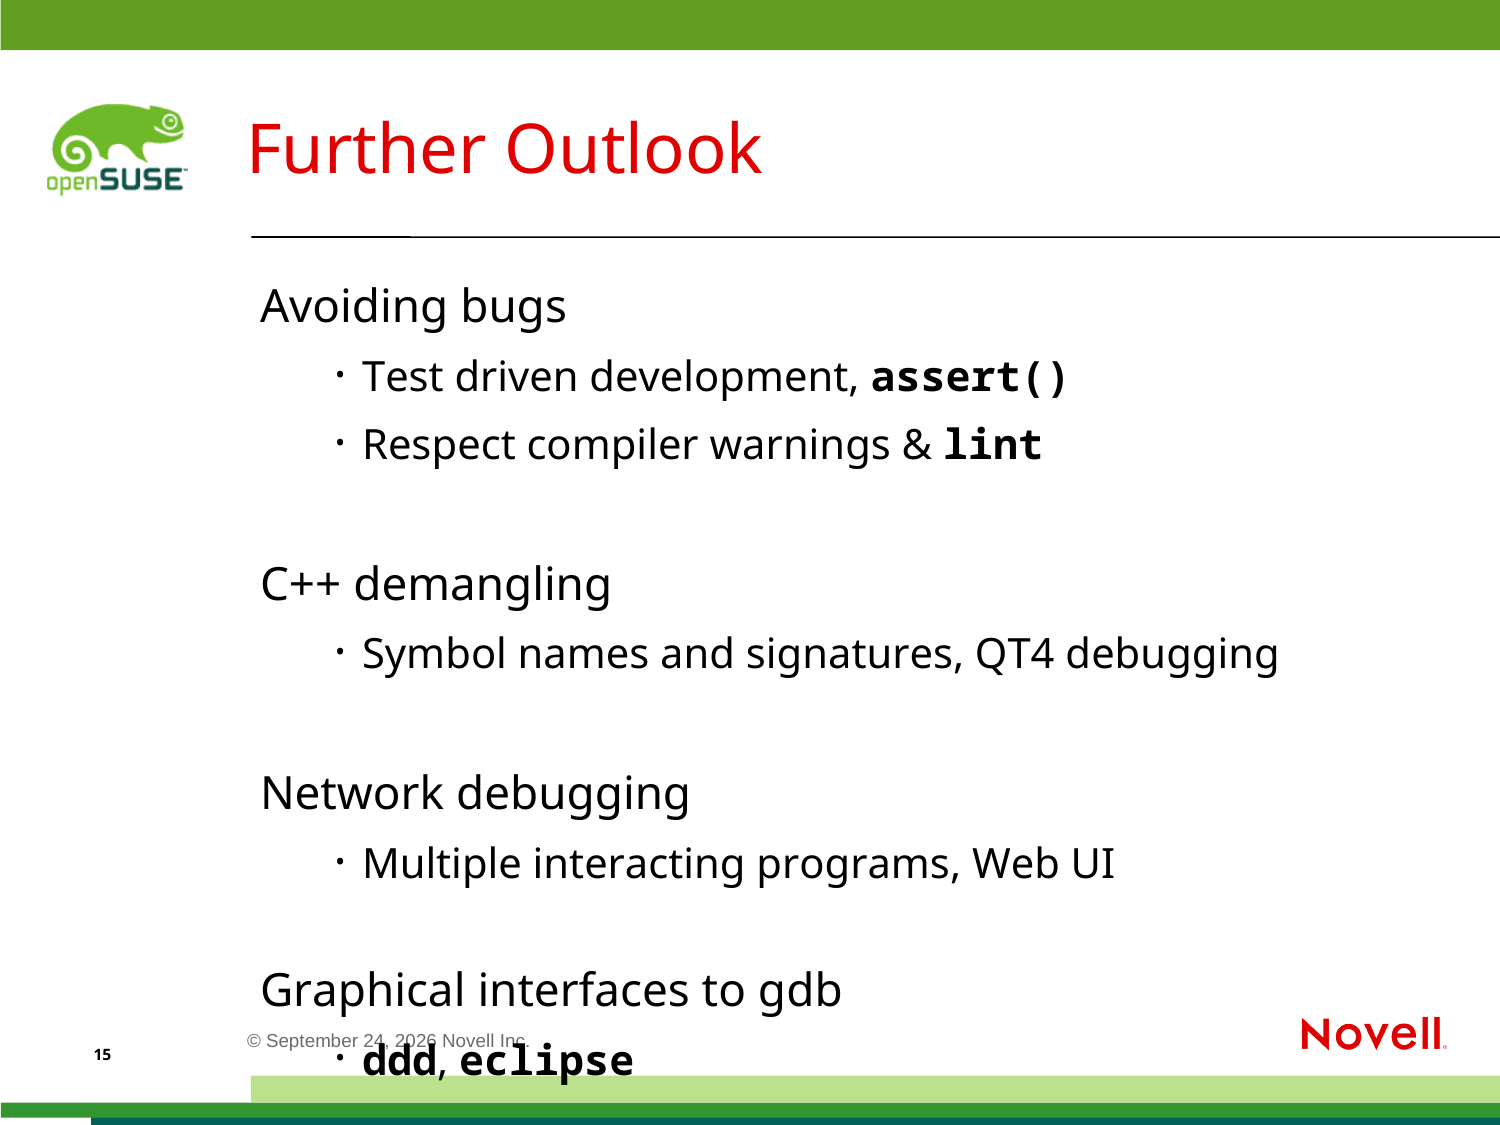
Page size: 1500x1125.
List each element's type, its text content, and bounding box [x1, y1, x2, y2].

title Further Outlook [246, 60, 1409, 239]
list Avoiding bugs Test driven development, assert() Respect compiler warnings & lint C++ demangling Symbol names and signatures, QT4 debugging Network debugging Multiple interacting programs, Web UI Graphical interfaces to gdb ddd, eclipse [245, 267, 1439, 1005]
picture [1295, 1011, 1453, 1056]
picture [47, 104, 188, 197]
